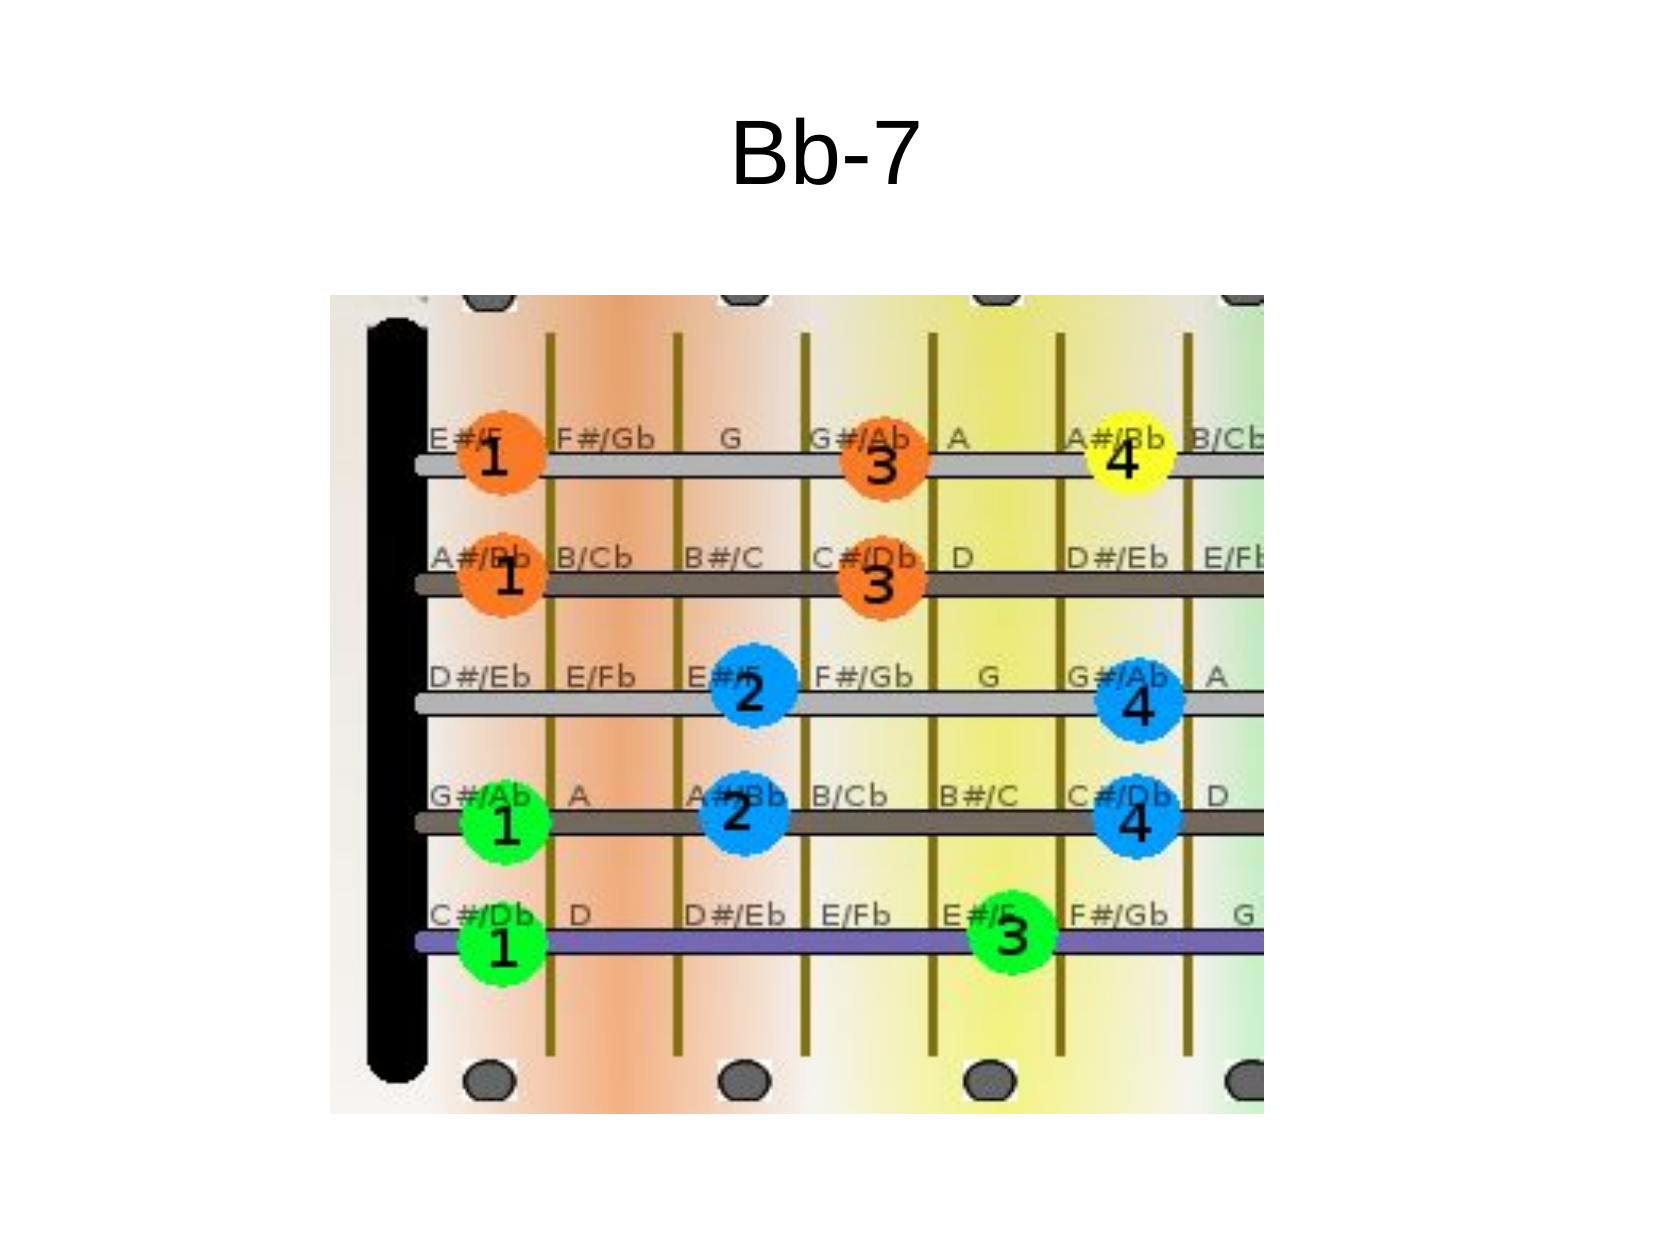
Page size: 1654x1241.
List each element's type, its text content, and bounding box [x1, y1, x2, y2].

title Bb-7 [82, 49, 1571, 257]
picture [330, 295, 1264, 1114]
